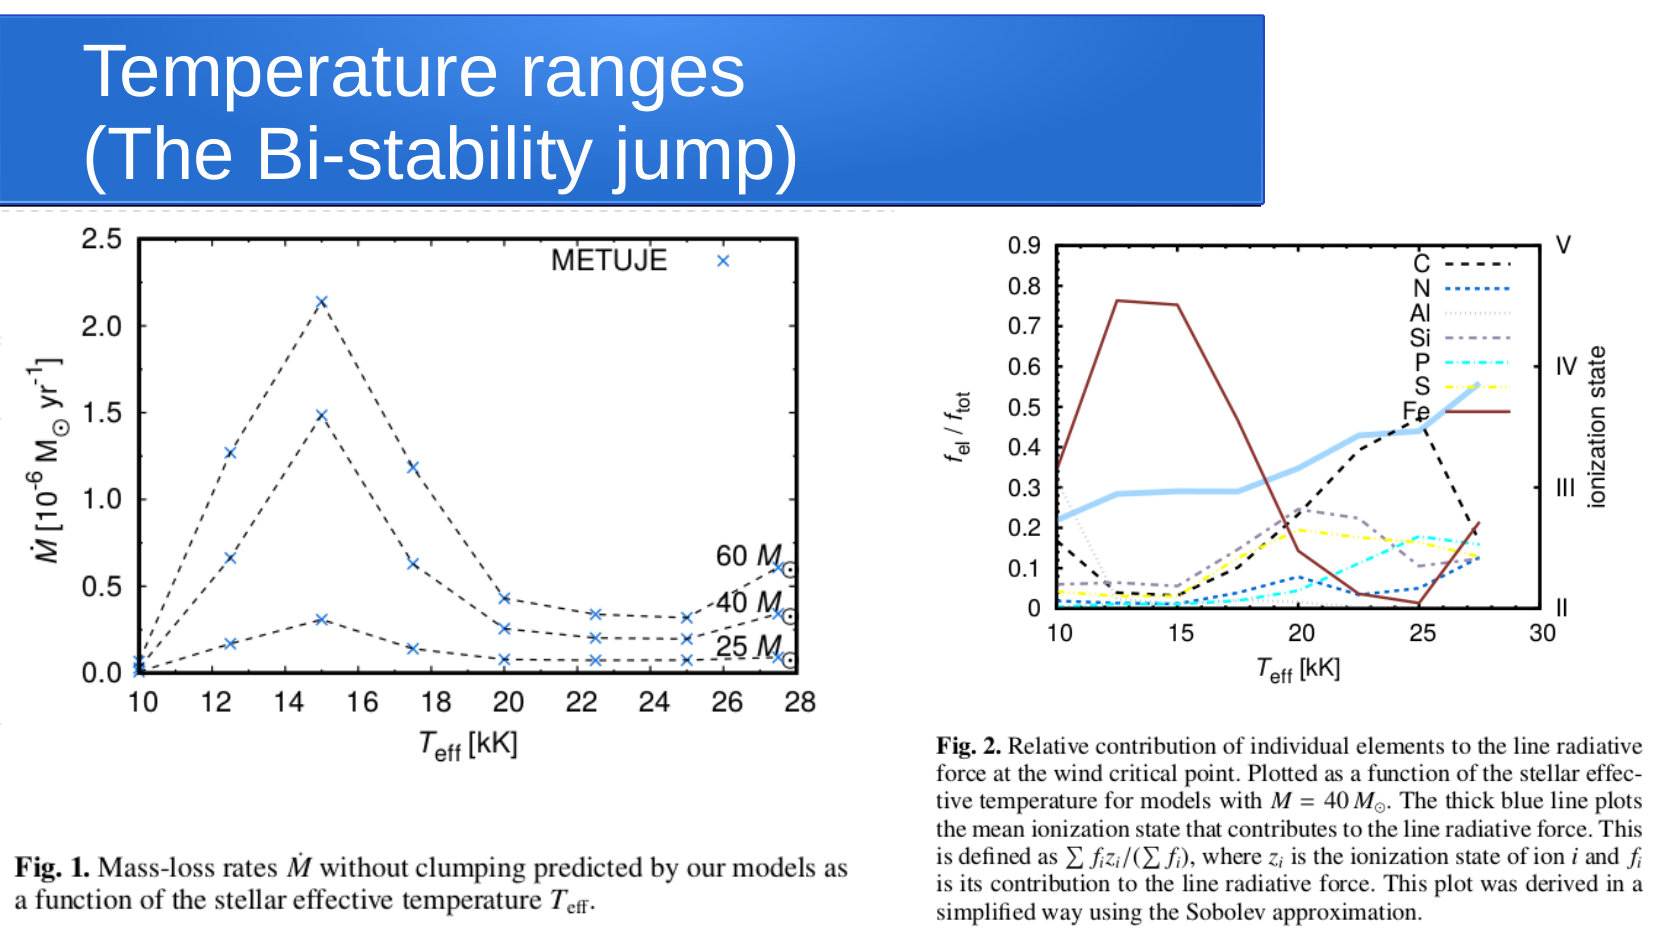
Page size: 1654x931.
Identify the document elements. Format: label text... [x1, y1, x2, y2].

picture [0, 209, 894, 931]
title Temperature ranges (The Bi-stability jump) [82, 29, 1235, 196]
picture [930, 209, 1653, 931]
